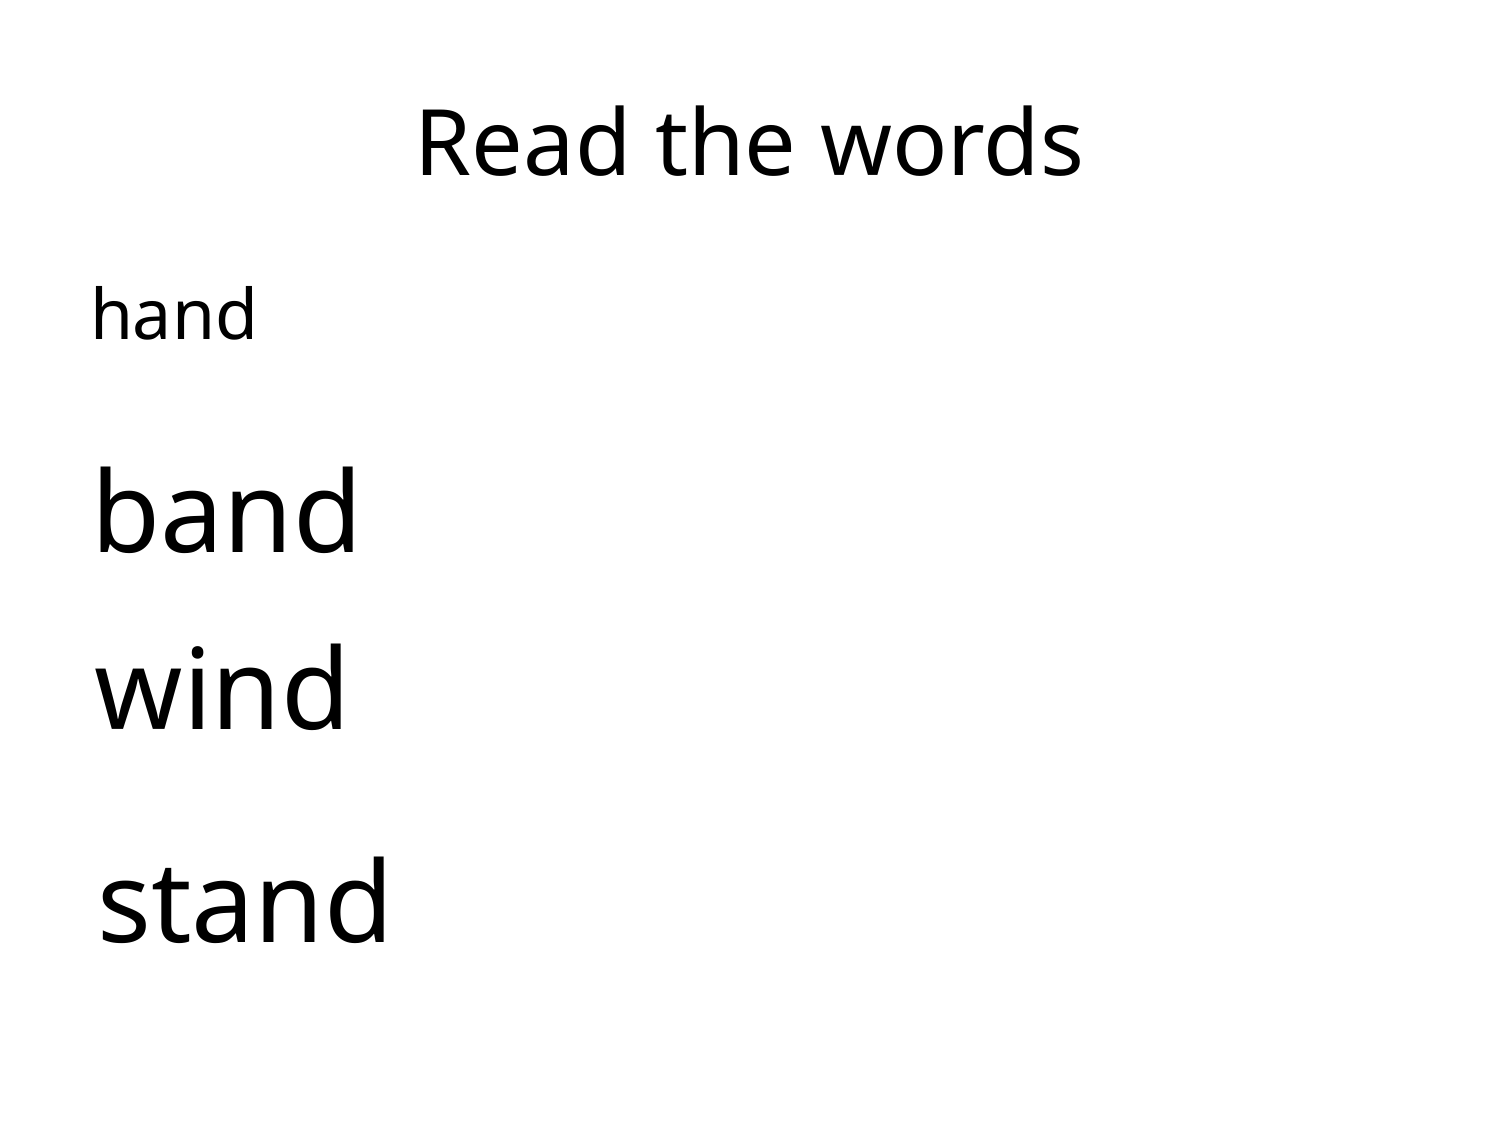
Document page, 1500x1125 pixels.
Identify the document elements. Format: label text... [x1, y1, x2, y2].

text_box band [76, 432, 551, 532]
title Read the words [75, 45, 1426, 233]
text_box stand [82, 822, 557, 922]
text_box wind [79, 609, 554, 709]
list hand [75, 262, 550, 362]
